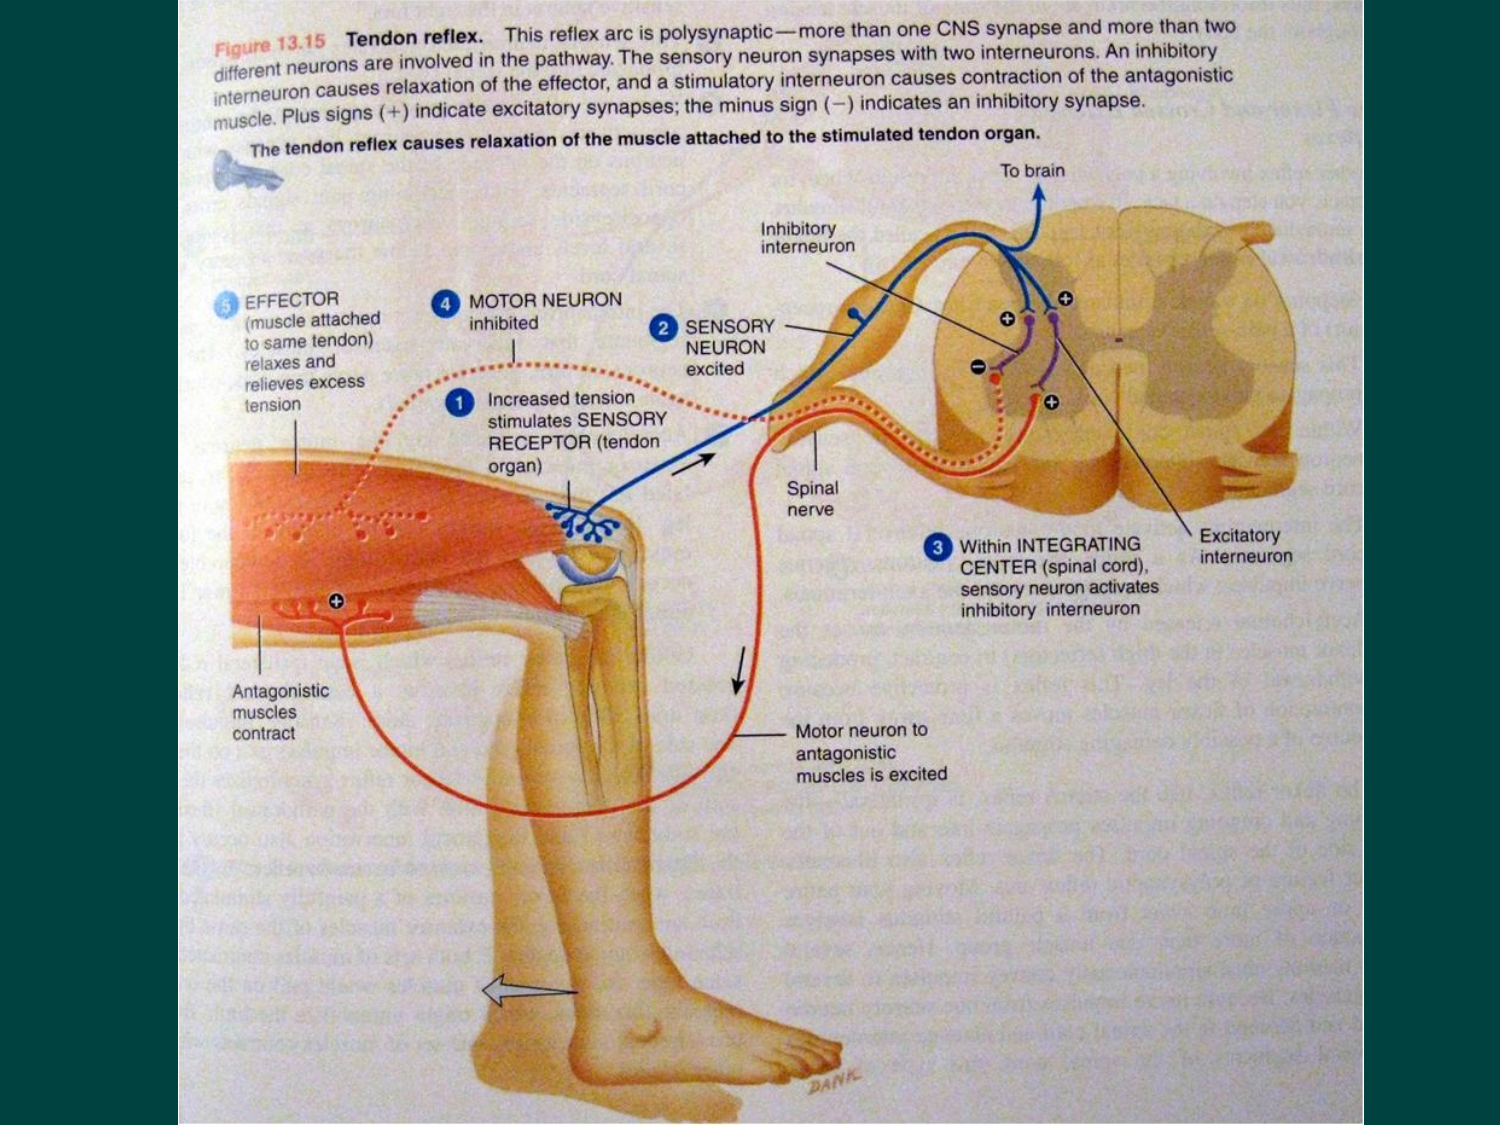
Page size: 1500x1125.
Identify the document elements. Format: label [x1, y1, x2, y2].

picture [178, 0, 1364, 1125]
